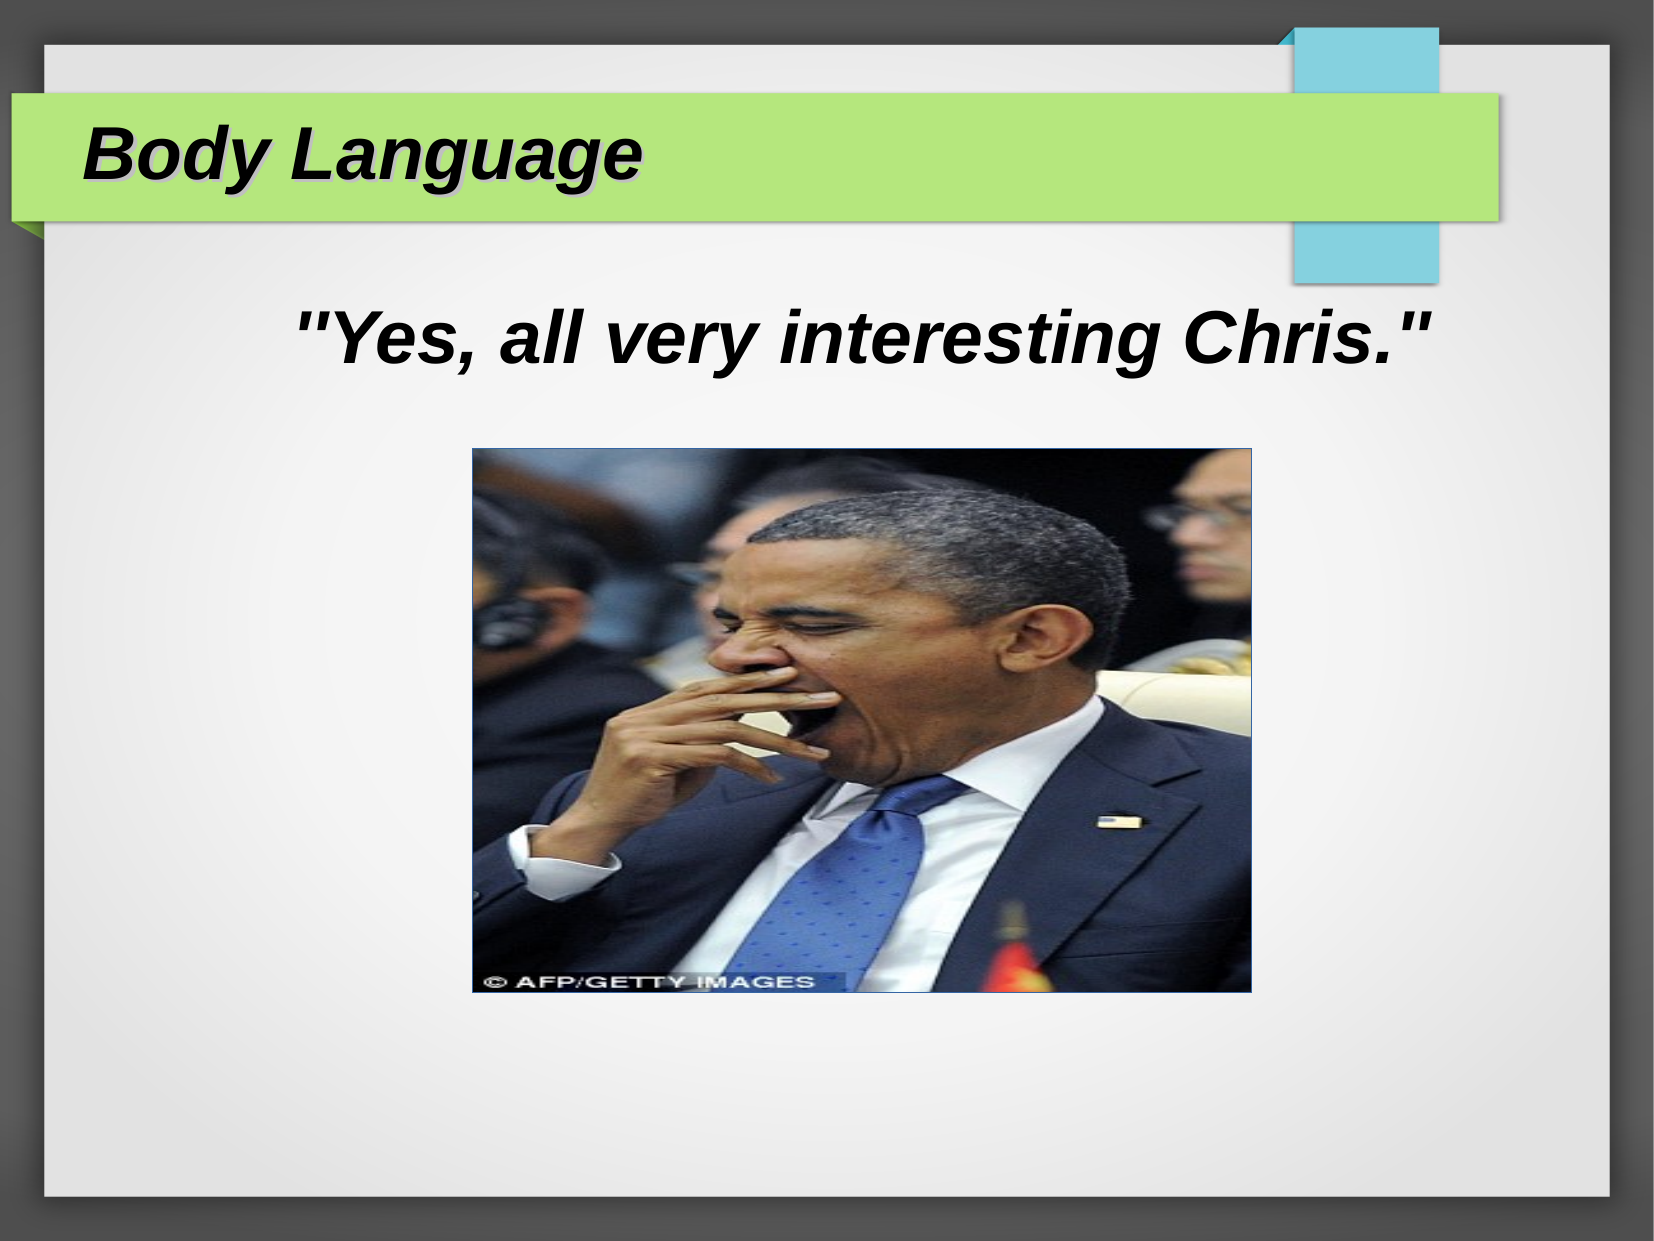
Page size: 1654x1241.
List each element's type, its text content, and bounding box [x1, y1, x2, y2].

list ''Yes, all very interesting Chris.'' [82, 295, 1571, 1015]
picture [0, 0, 1654, 1241]
title Body Language [82, 94, 1264, 213]
